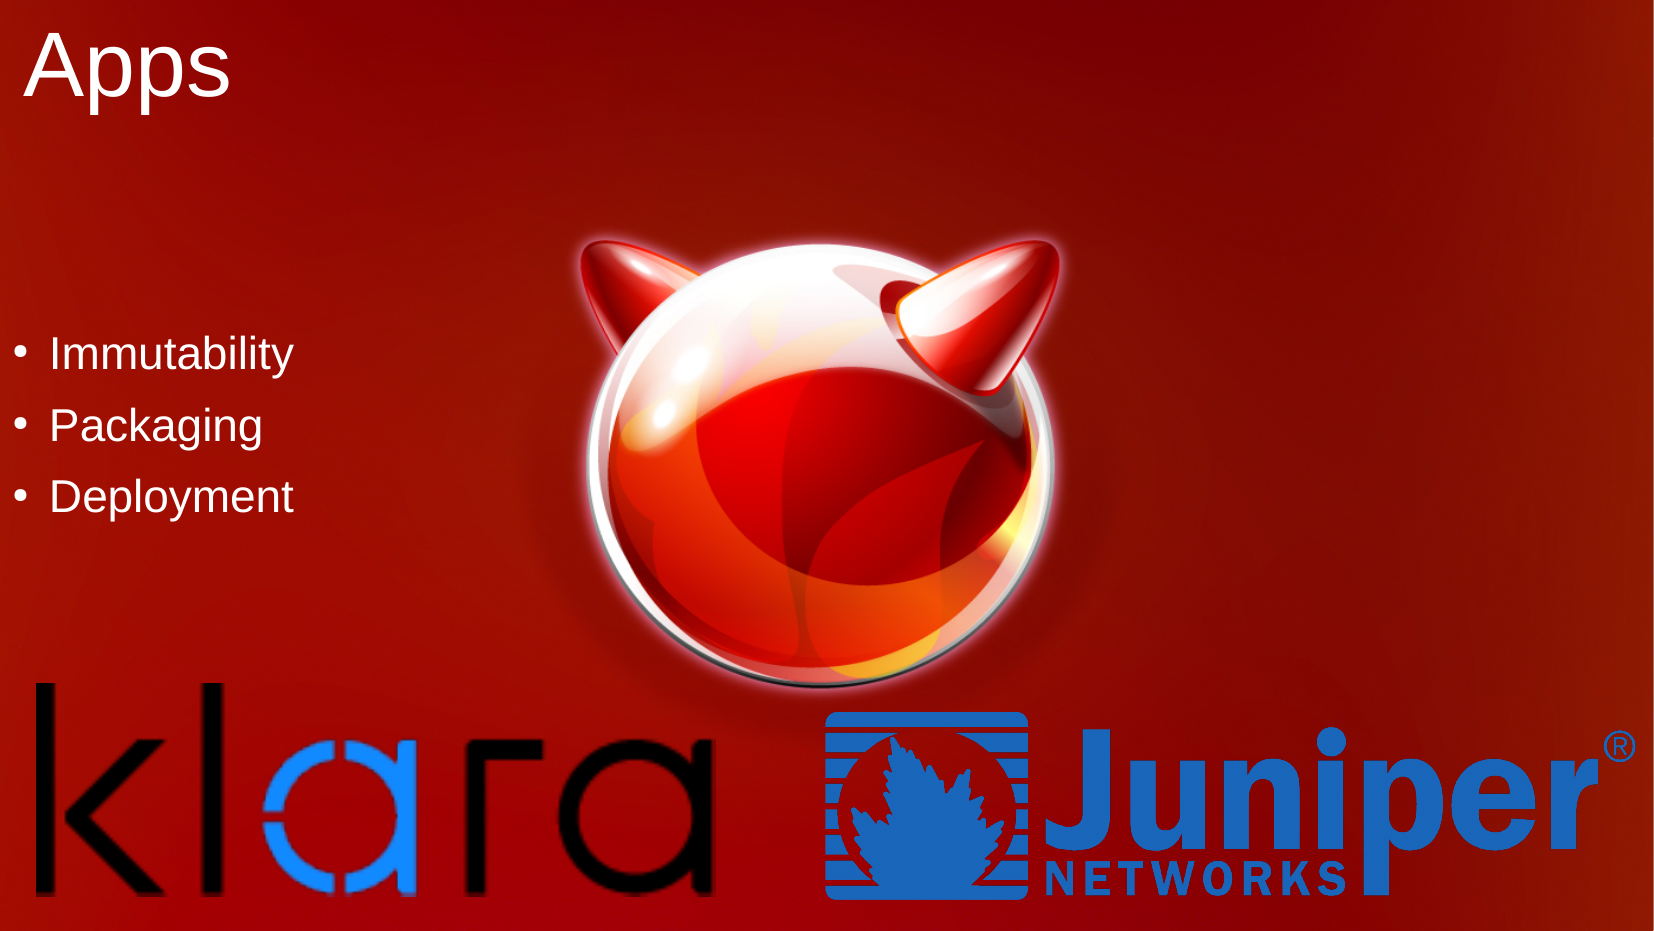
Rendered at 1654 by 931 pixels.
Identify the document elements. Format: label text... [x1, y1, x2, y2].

picture [0, 0, 1654, 931]
title Apps [23, 11, 1589, 119]
list Immutability Packaging Deployment [0, 255, 727, 526]
